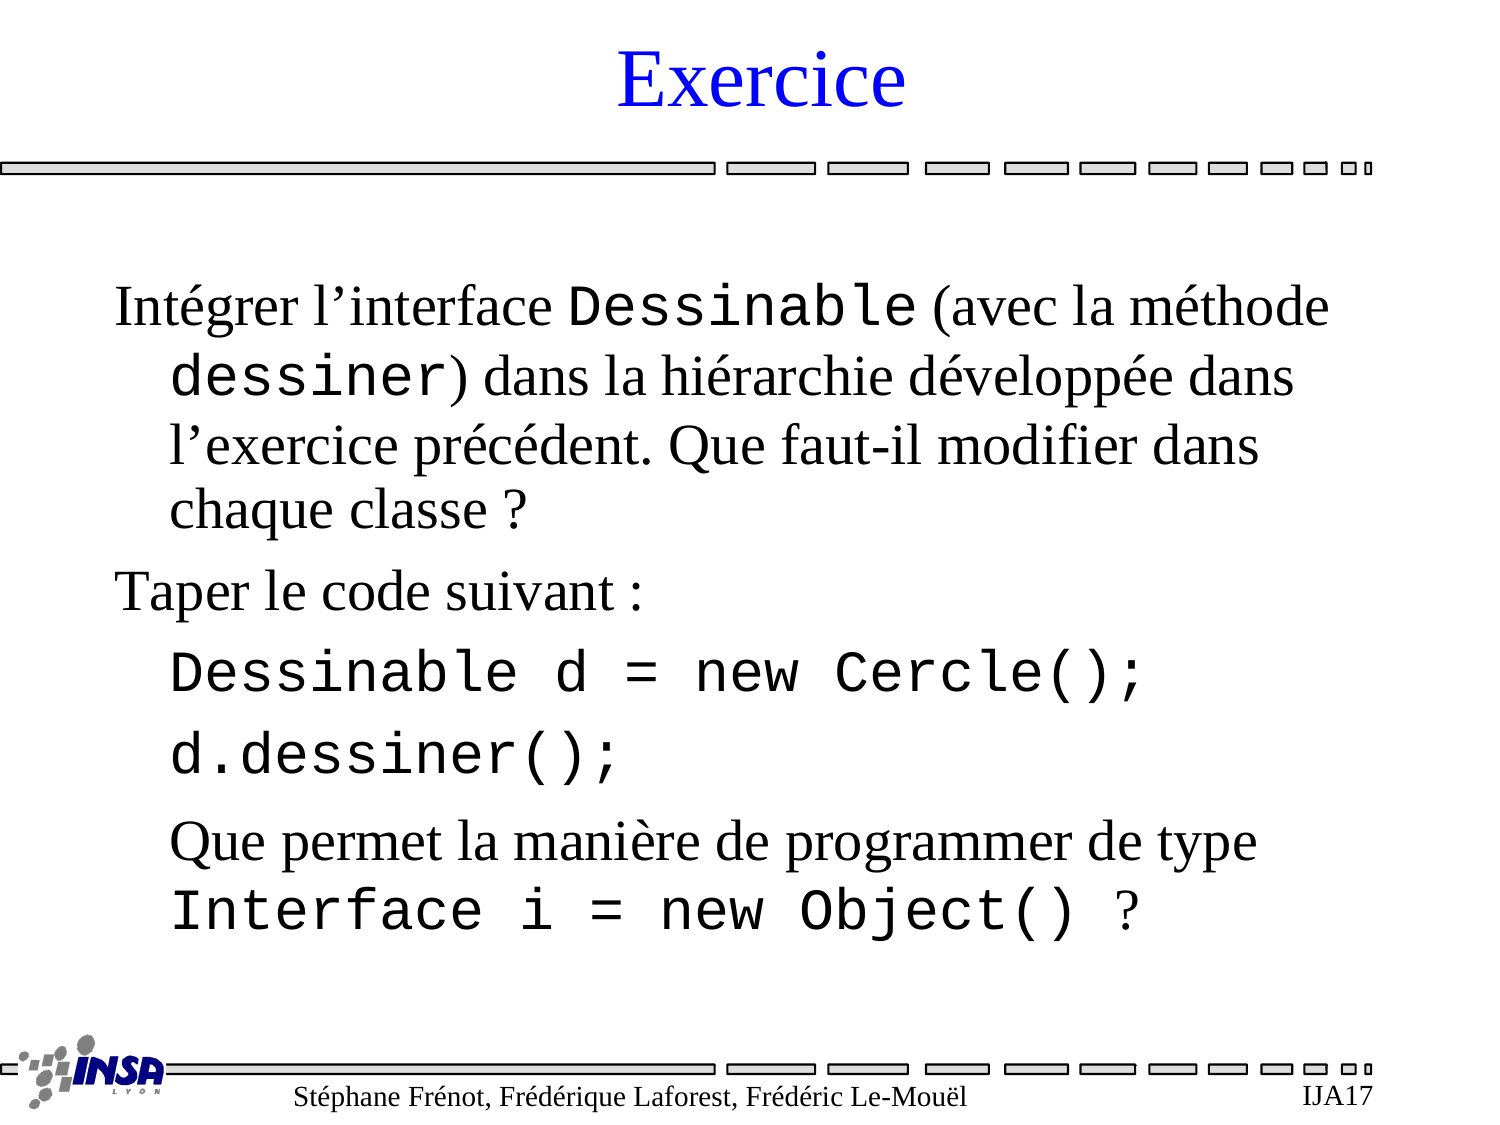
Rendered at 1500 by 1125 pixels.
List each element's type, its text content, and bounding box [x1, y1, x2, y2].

list Intégrer l’interface Dessinable (avec la méthode dessiner) dans la hiérarchie développée dans l’exercice précédent. Que faut-il modifier dans chaque classe ? Taper le code suivant : Dessinable d = new Cercle(); d.dessiner(); Que permet la manière de programmer de type Interface i = new Object() ? [99, 174, 1375, 1003]
title Exercice [125, 0, 1400, 162]
